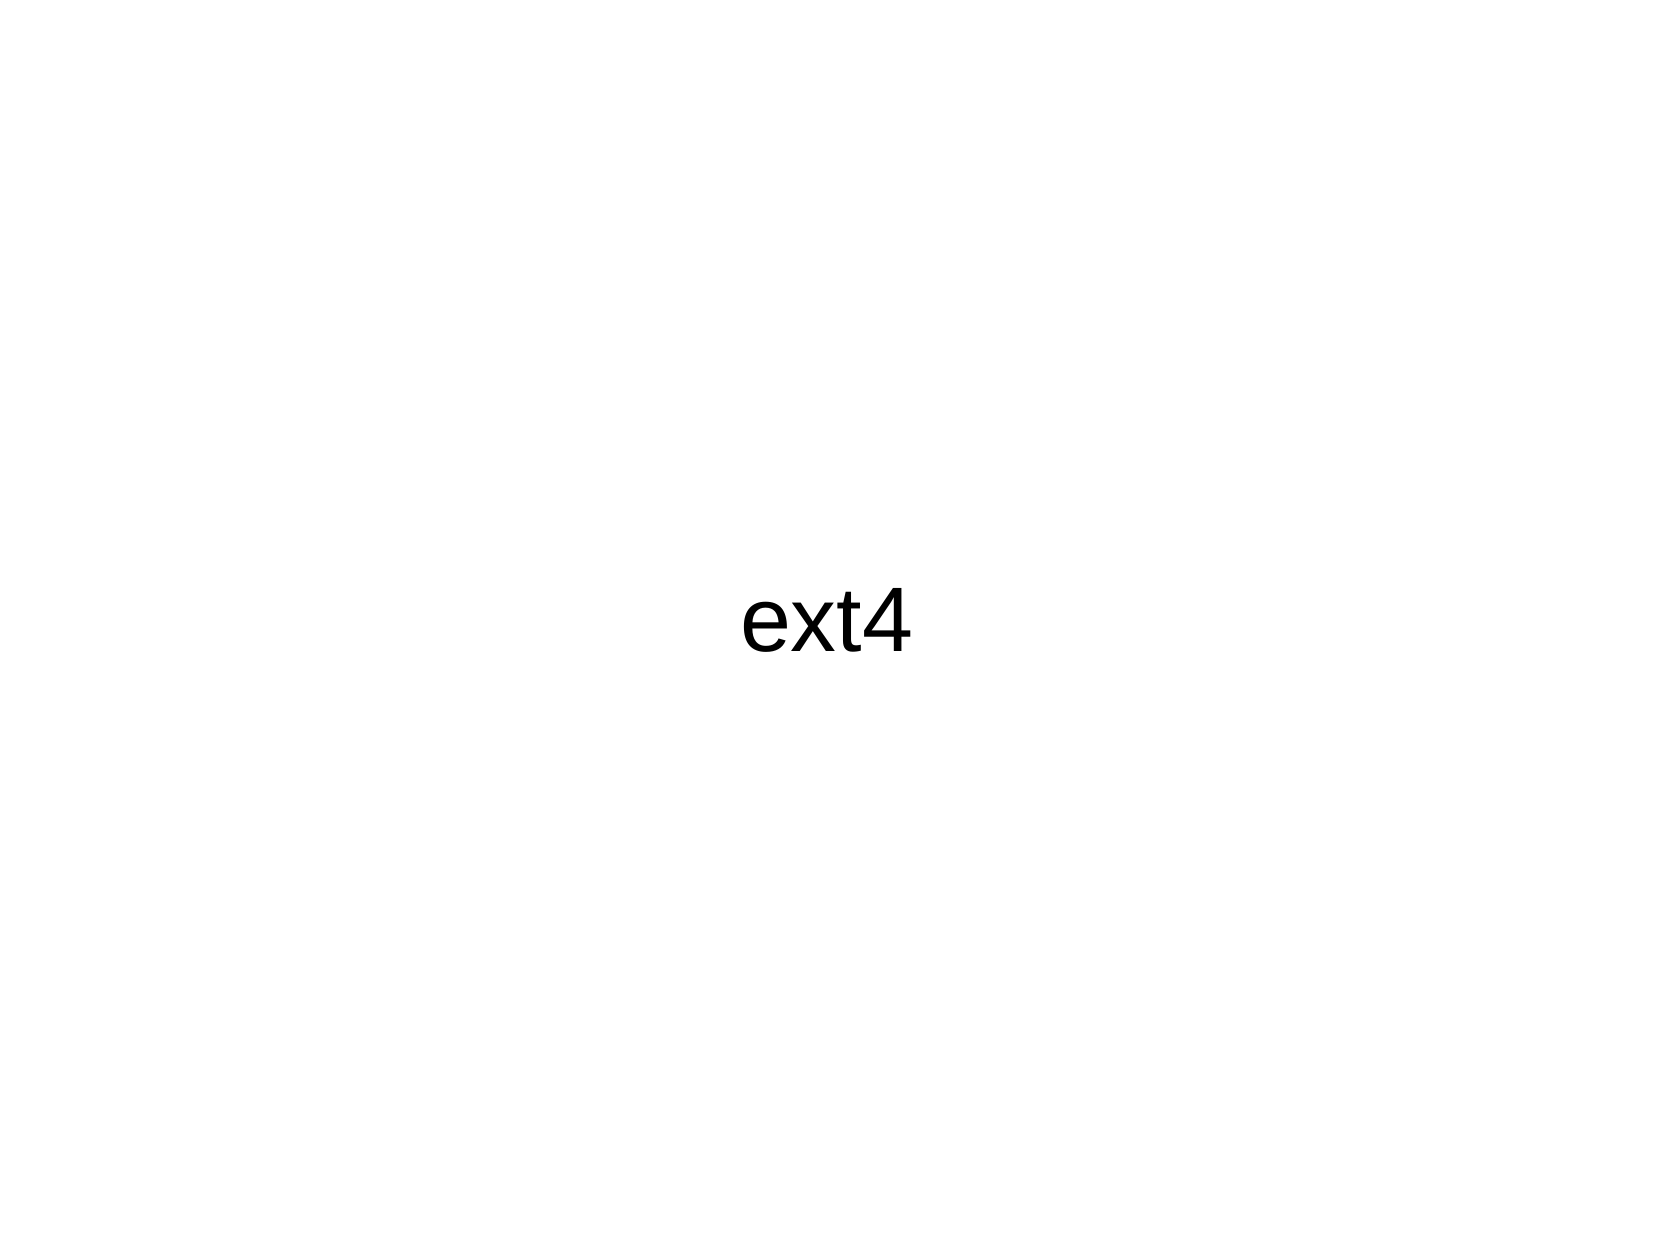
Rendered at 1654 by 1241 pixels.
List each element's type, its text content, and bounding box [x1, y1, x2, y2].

title ext4 [82, 516, 1571, 724]
